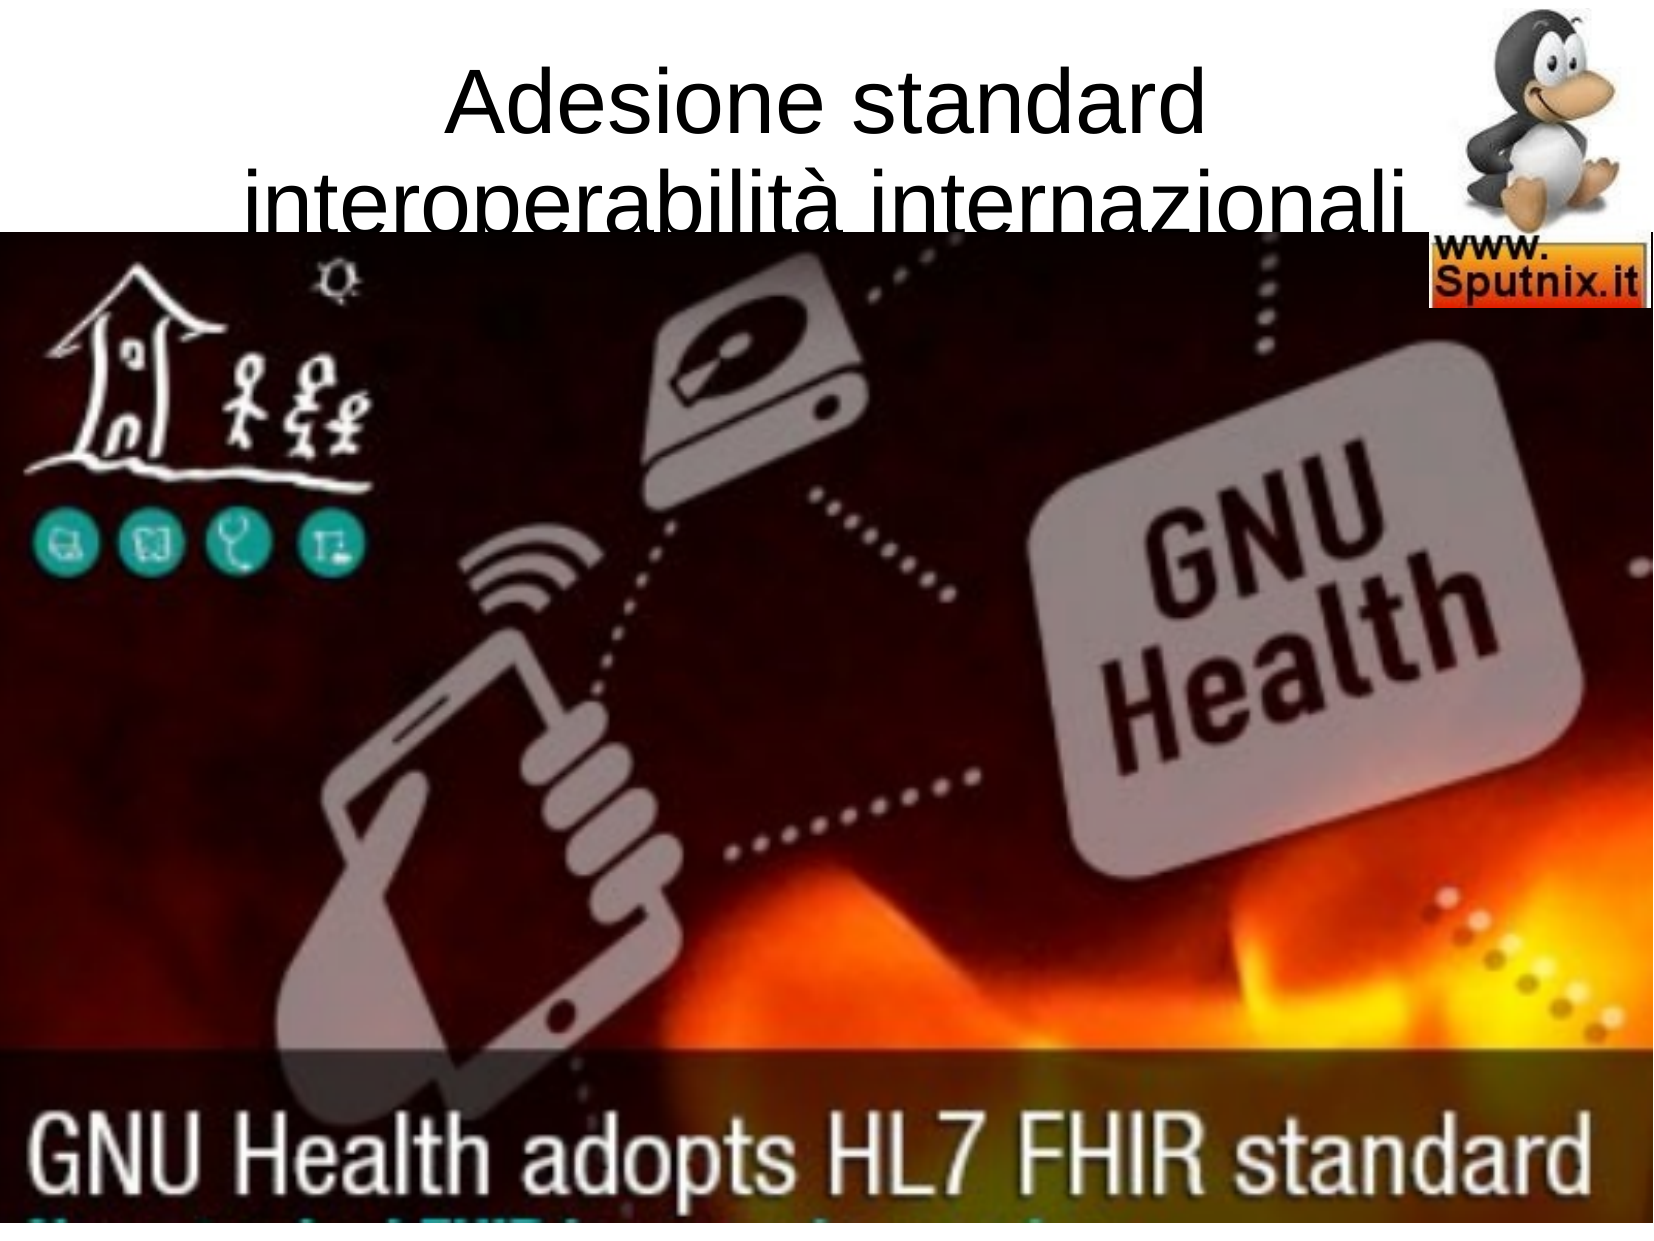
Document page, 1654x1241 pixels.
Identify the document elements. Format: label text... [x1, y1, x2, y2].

picture [0, 8, 1653, 1223]
title Adesione standard interoperabilità internazionali [82, 49, 1429, 232]
